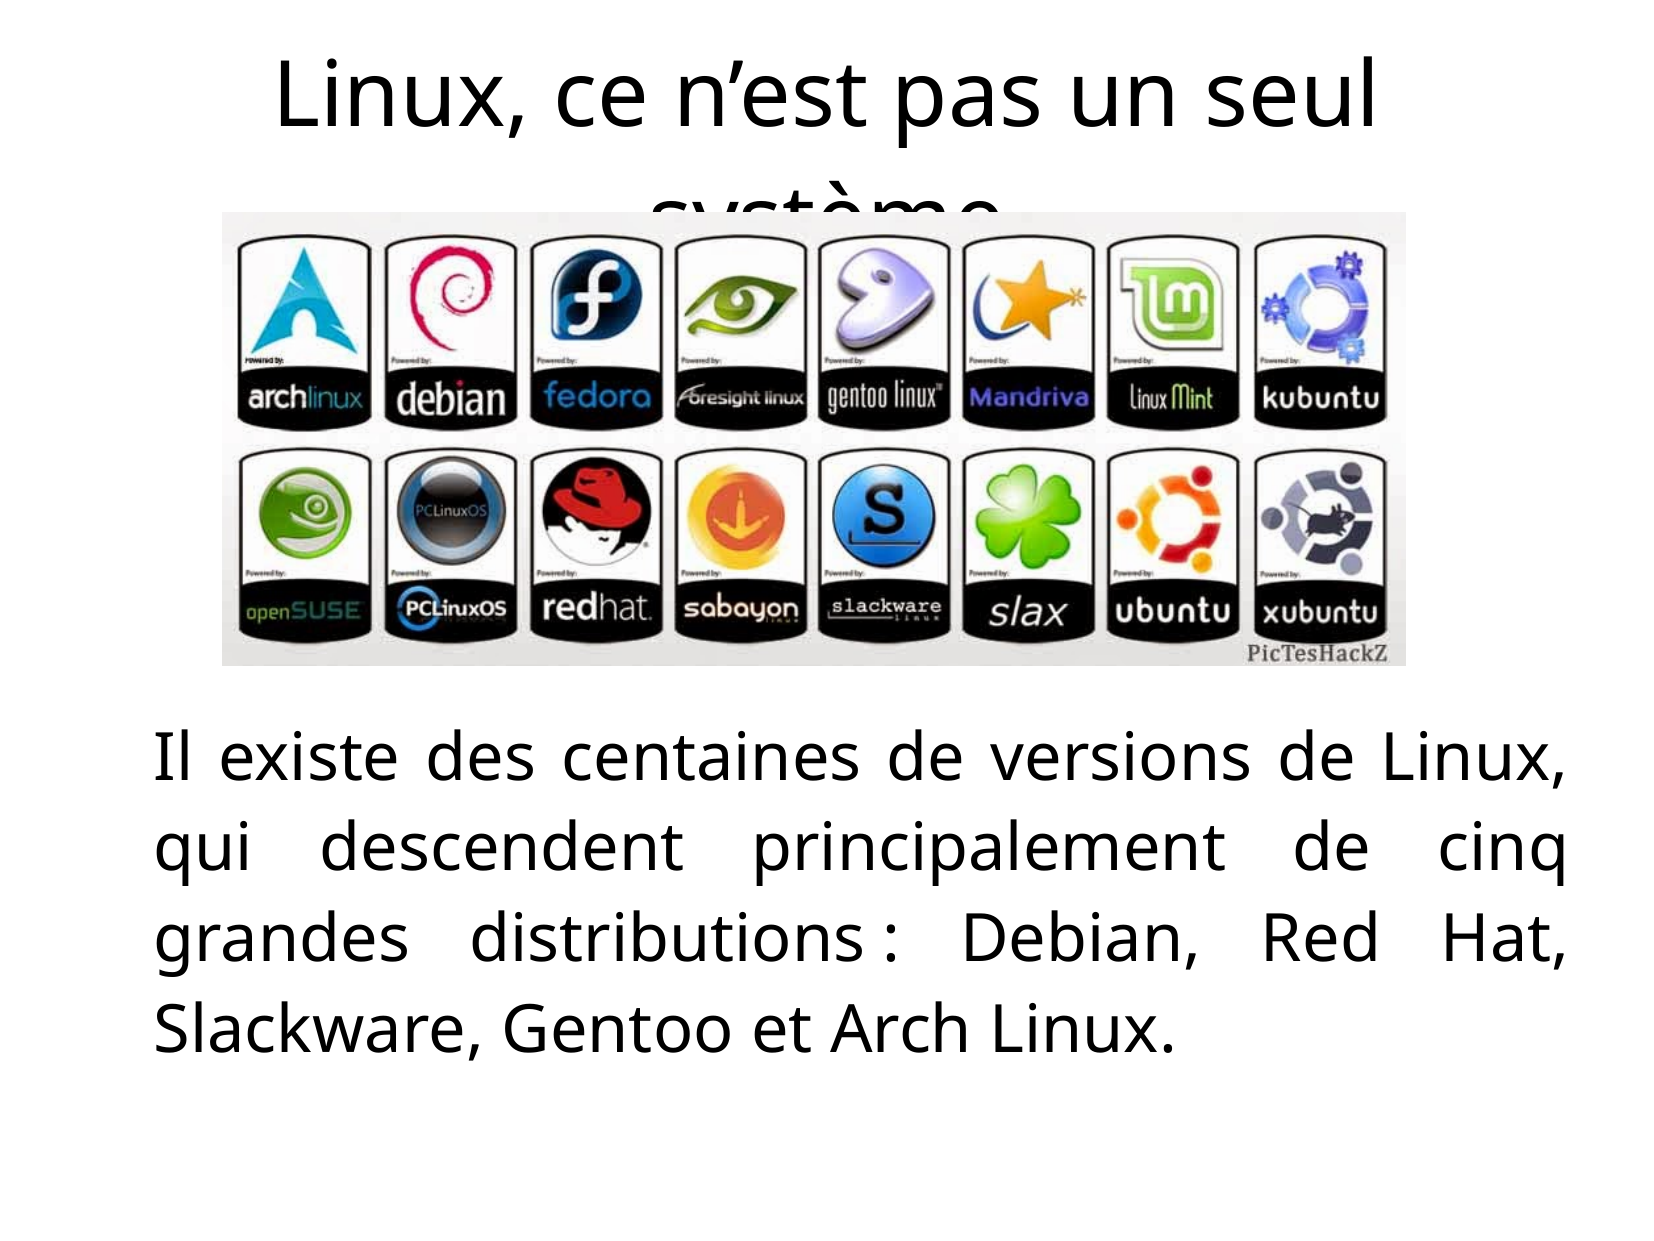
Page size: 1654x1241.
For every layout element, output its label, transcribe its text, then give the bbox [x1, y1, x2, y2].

picture [222, 212, 1406, 666]
list Il existe des centaines de versions de Linux, qui descendent principalement de cinq grandes distributions : Debian, Red Hat, Slackware, Gentoo et Arch Linux. [82, 708, 1571, 1099]
title Linux, ce n’est pas un seul système [82, 49, 1571, 257]
